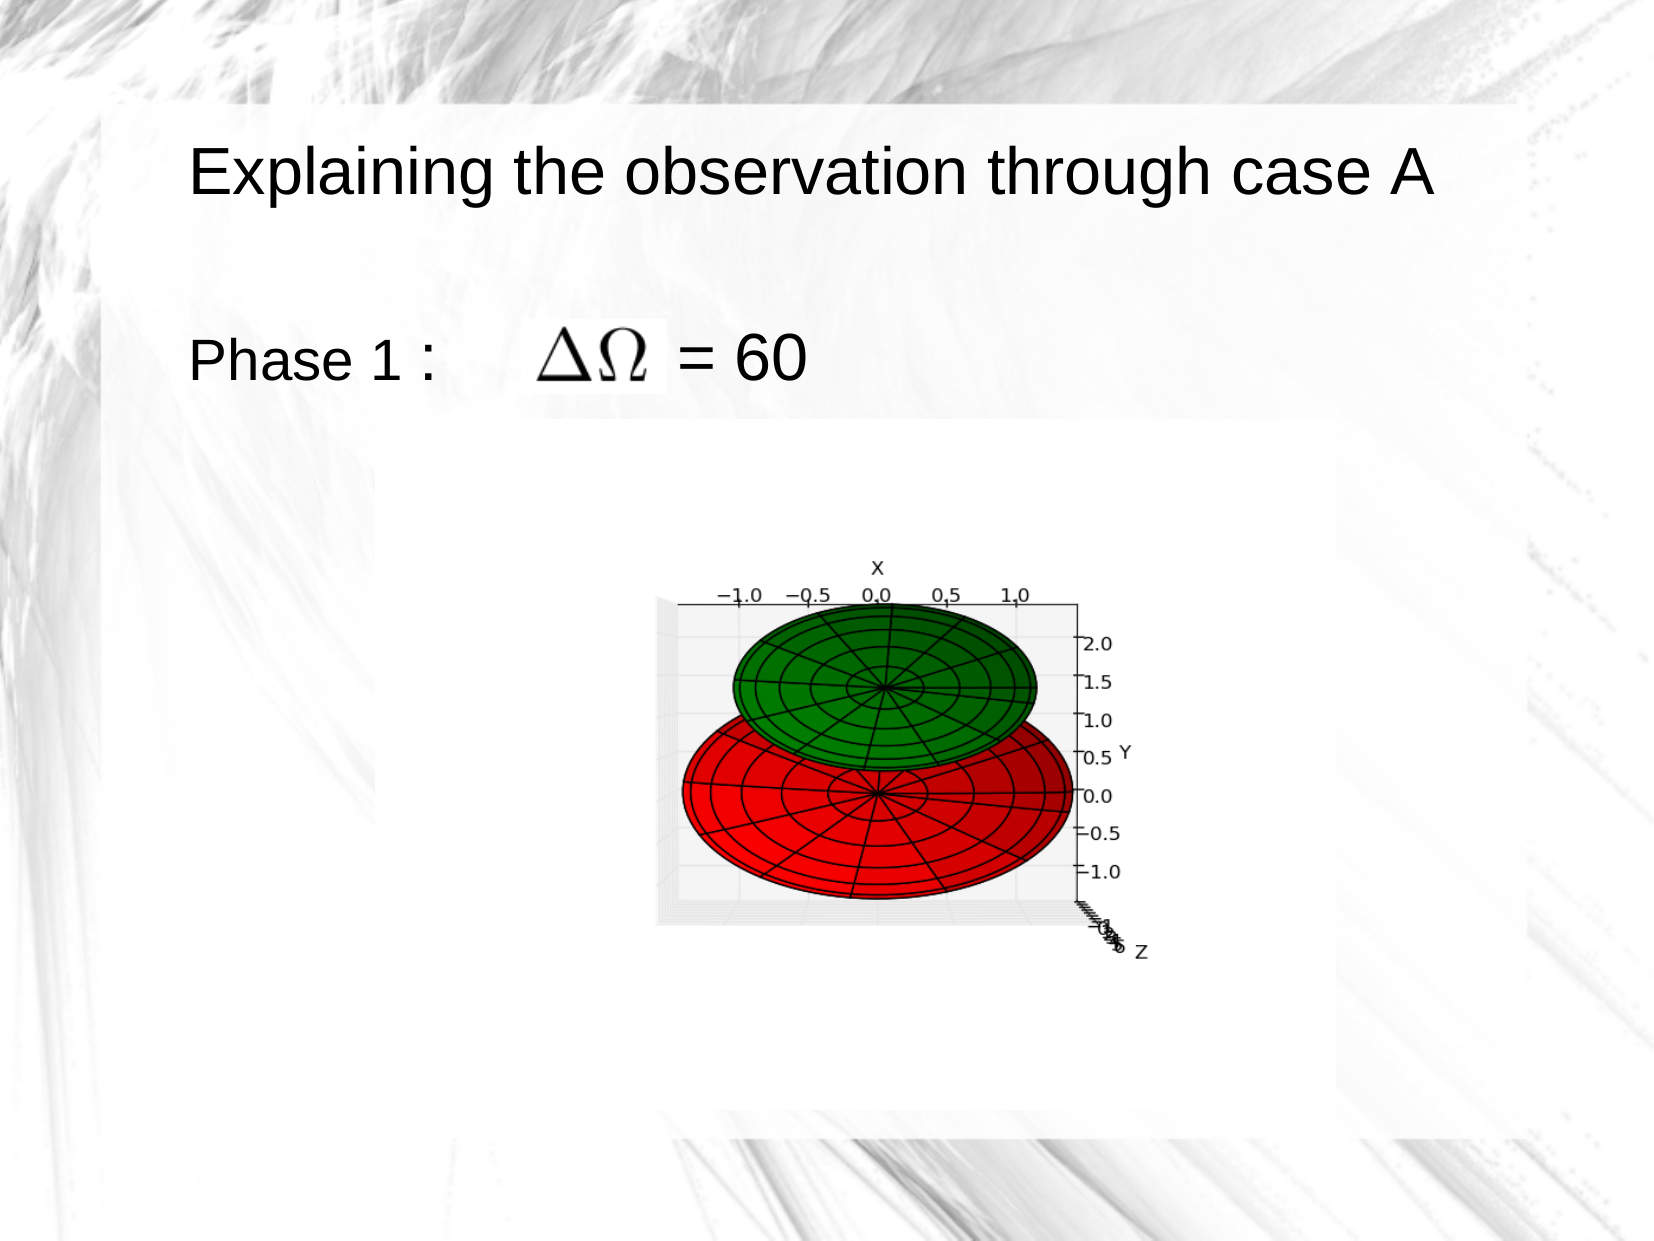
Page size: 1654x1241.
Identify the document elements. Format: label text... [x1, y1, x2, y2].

picture [0, 0, 1654, 1241]
list Phase 1 : = 60 [118, 319, 1571, 1039]
title Explaining the observation through case A [118, 87, 1506, 255]
